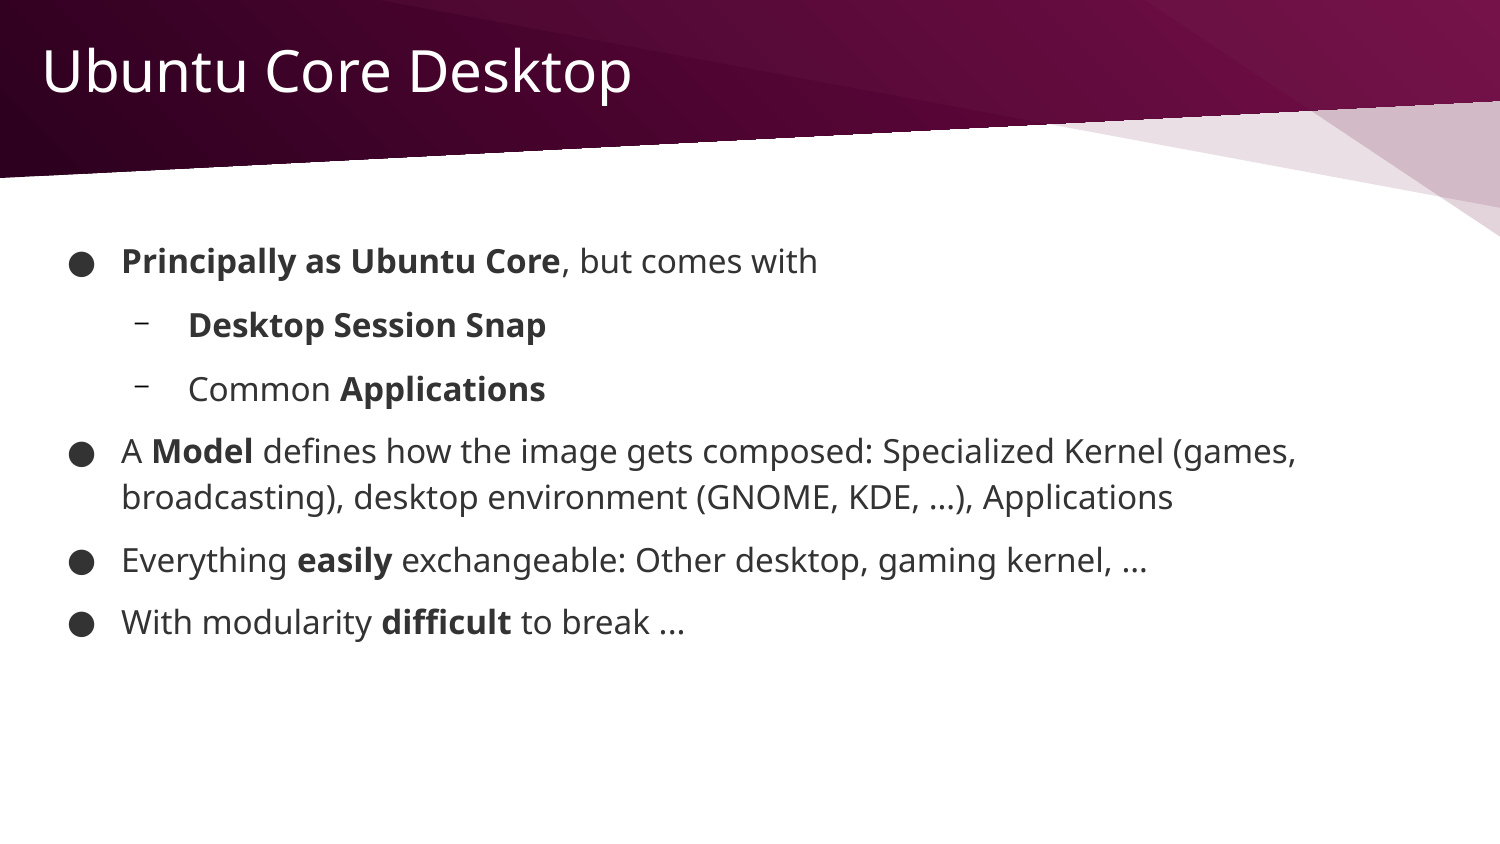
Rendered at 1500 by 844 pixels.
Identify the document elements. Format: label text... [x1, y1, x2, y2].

title Ubuntu Core Desktop [41, 5, 1336, 134]
list Principally as Ubuntu Core, but comes with Desktop Session Snap Common Applications A Model defines how the image gets composed: Specialized Kernel (games, broadcasting), desktop environment (GNOME, KDE, …), Applications Everything easily exchangeable: Other desktop, gaming kernel, … With modularity difficult to break ... [35, 229, 1324, 789]
